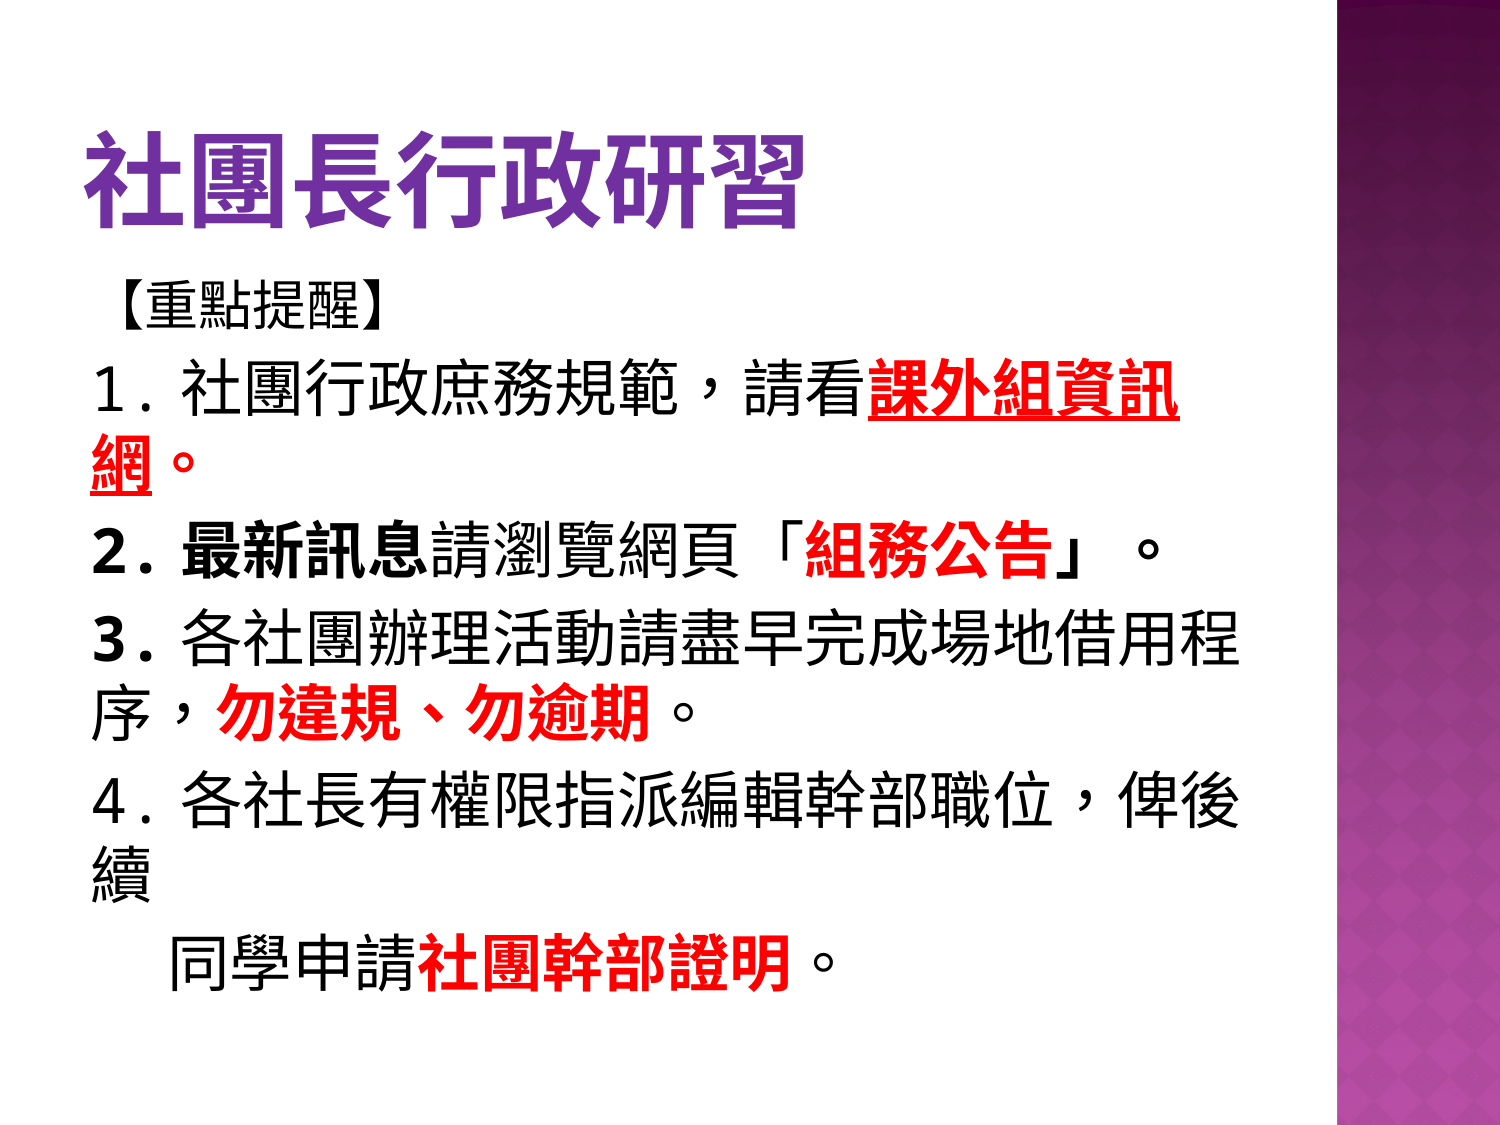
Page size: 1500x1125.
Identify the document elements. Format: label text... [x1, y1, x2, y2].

title 社團長行政研習 [75, 52, 1263, 241]
list 【重點提醒】 1.社團行政庶務規範，請看課外組資訊網。 2.最新訊息請瀏覽網頁「組務公告」。 3.各社團辦理活動請盡早完成場地借用程序，勿違規、勿逾期。 4.各社長有權限指派編輯幹部職位，俾後續 同學申請社團幹部證明。 [75, 264, 1306, 1060]
